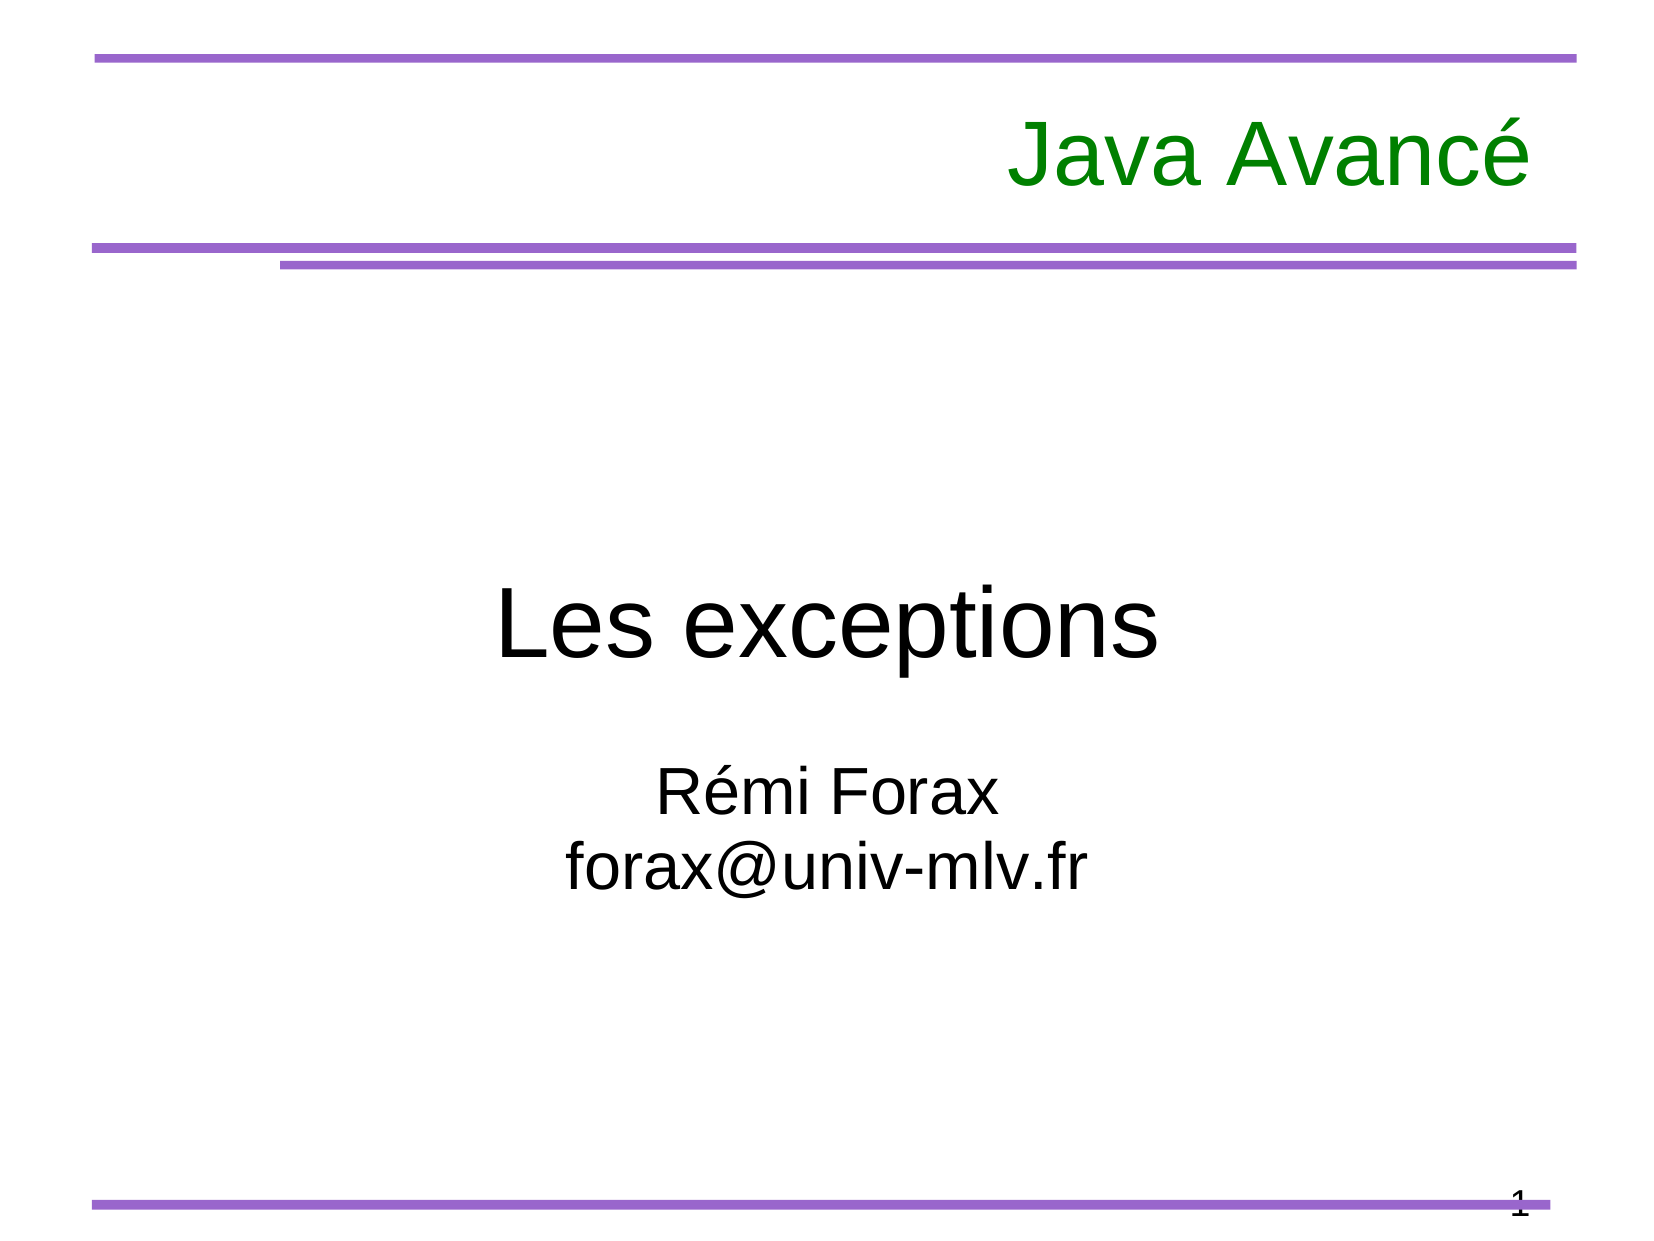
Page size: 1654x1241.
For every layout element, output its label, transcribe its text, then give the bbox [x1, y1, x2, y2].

title Java Avancé [121, 49, 1534, 257]
subtitle Les exceptions Rémi Forax forax@univ-mlv.fr [121, 344, 1534, 1127]
